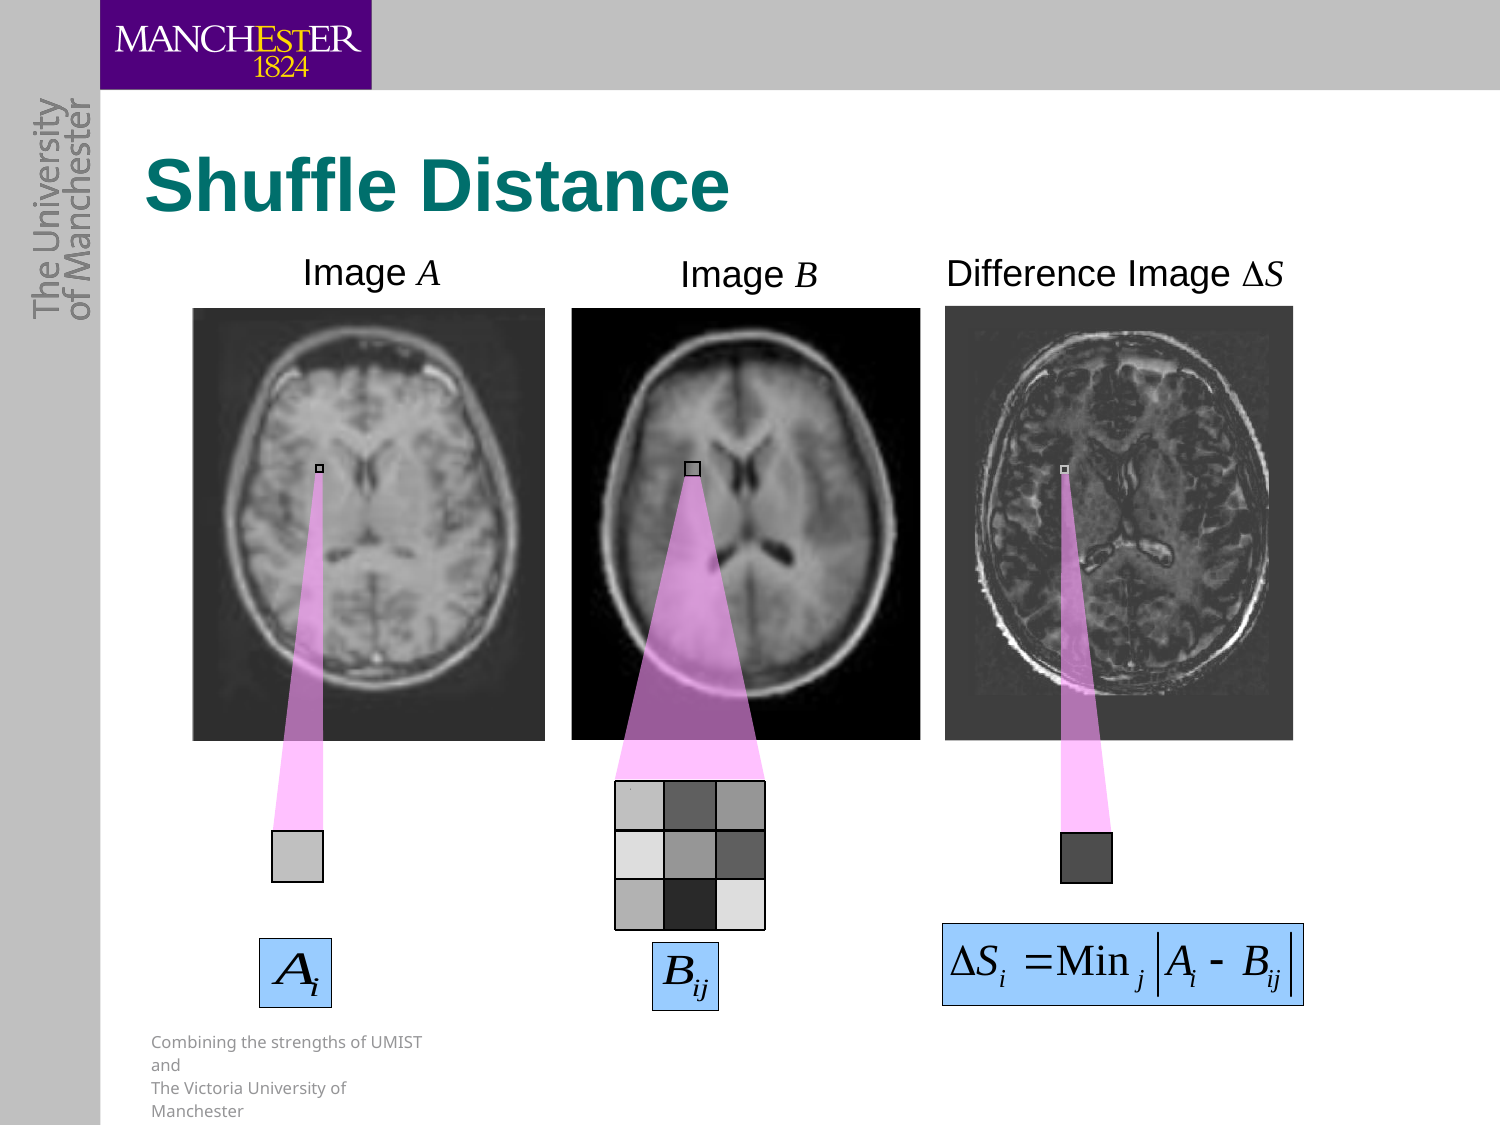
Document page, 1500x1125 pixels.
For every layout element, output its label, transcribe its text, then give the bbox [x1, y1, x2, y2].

text_box Image A [288, 244, 456, 302]
chart [652, 942, 719, 1011]
chart [259, 938, 332, 1008]
text_box 1 [616, 782, 663, 829]
text_box [616, 880, 663, 929]
picture [581, 321, 913, 724]
text_box [571, 308, 921, 780]
title Shuffle Distance [129, 120, 1406, 251]
text_box [665, 832, 715, 878]
text_box Image B [665, 245, 834, 304]
text_box [616, 832, 663, 878]
picture [968, 329, 1269, 696]
picture [0, 0, 545, 741]
text_box [717, 880, 764, 929]
text_box [272, 473, 324, 883]
picture [686, 463, 699, 475]
text_box [665, 782, 715, 829]
text_box Difference Image S [931, 244, 1299, 302]
text_box [945, 305, 1294, 884]
text_box [717, 832, 764, 878]
chart [942, 923, 1304, 1006]
text_box [665, 880, 715, 929]
text_box [717, 782, 764, 829]
